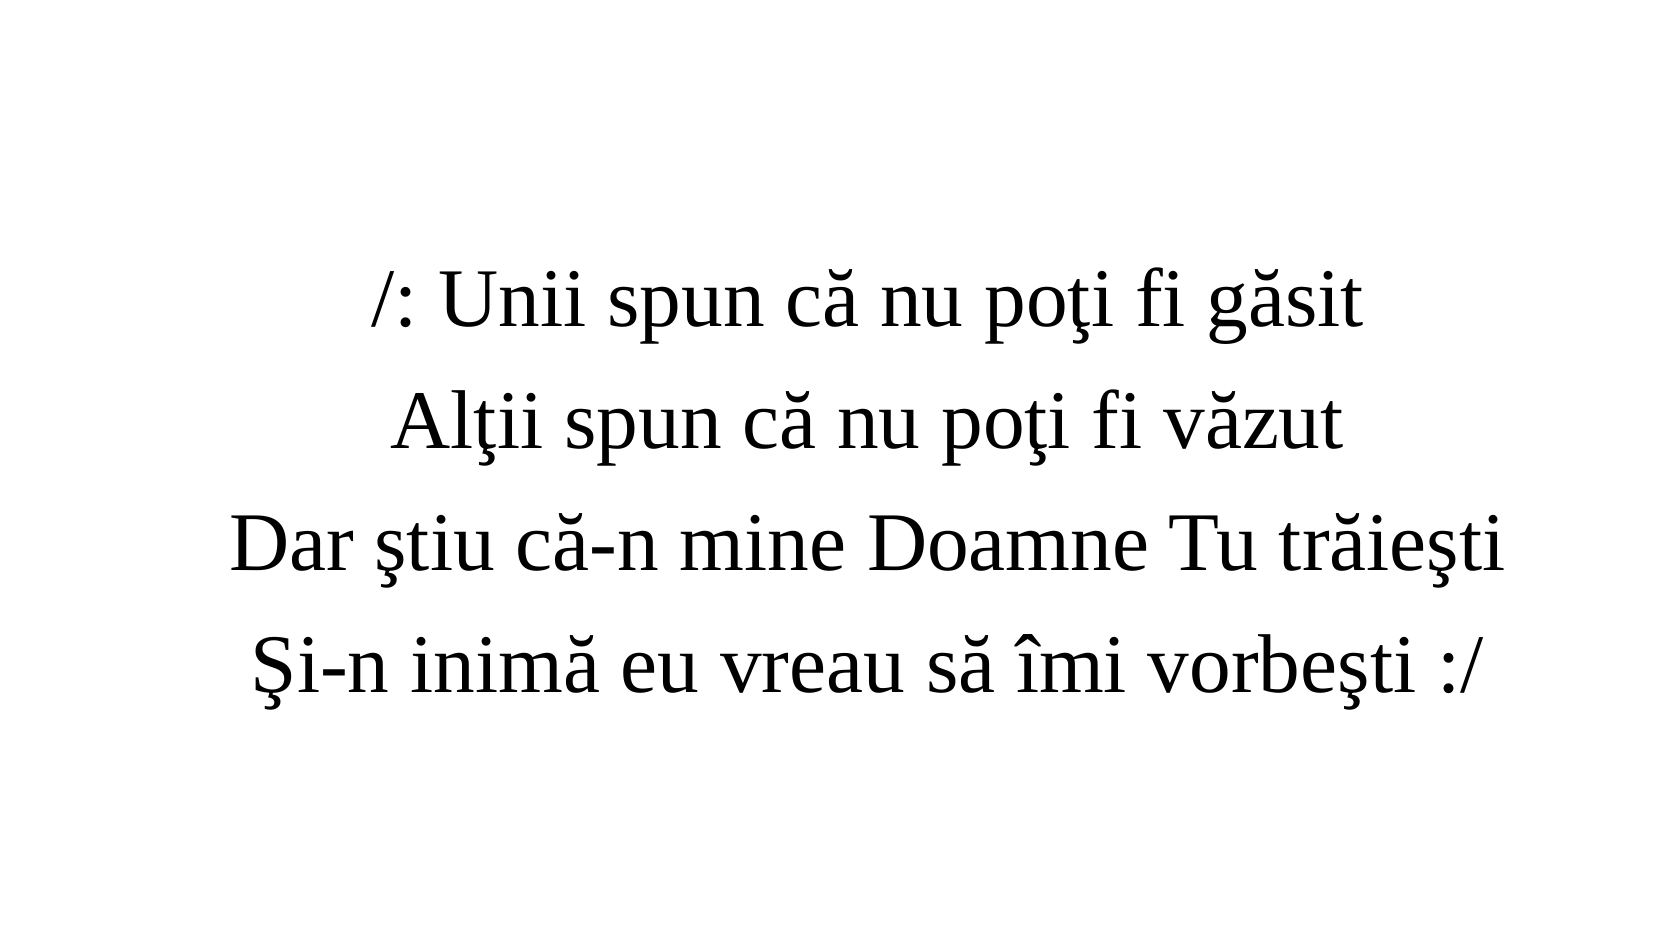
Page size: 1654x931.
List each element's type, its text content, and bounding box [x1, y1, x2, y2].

subtitle /: Unii spun că nu poţi fi găsit Alţii spun că nu poţi fi văzut Dar ştiu că-n mine Doamne Tu trăieşti Şi-n inimă eu vreau să îmi vorbeşti :/ [153, 239, 1583, 713]
